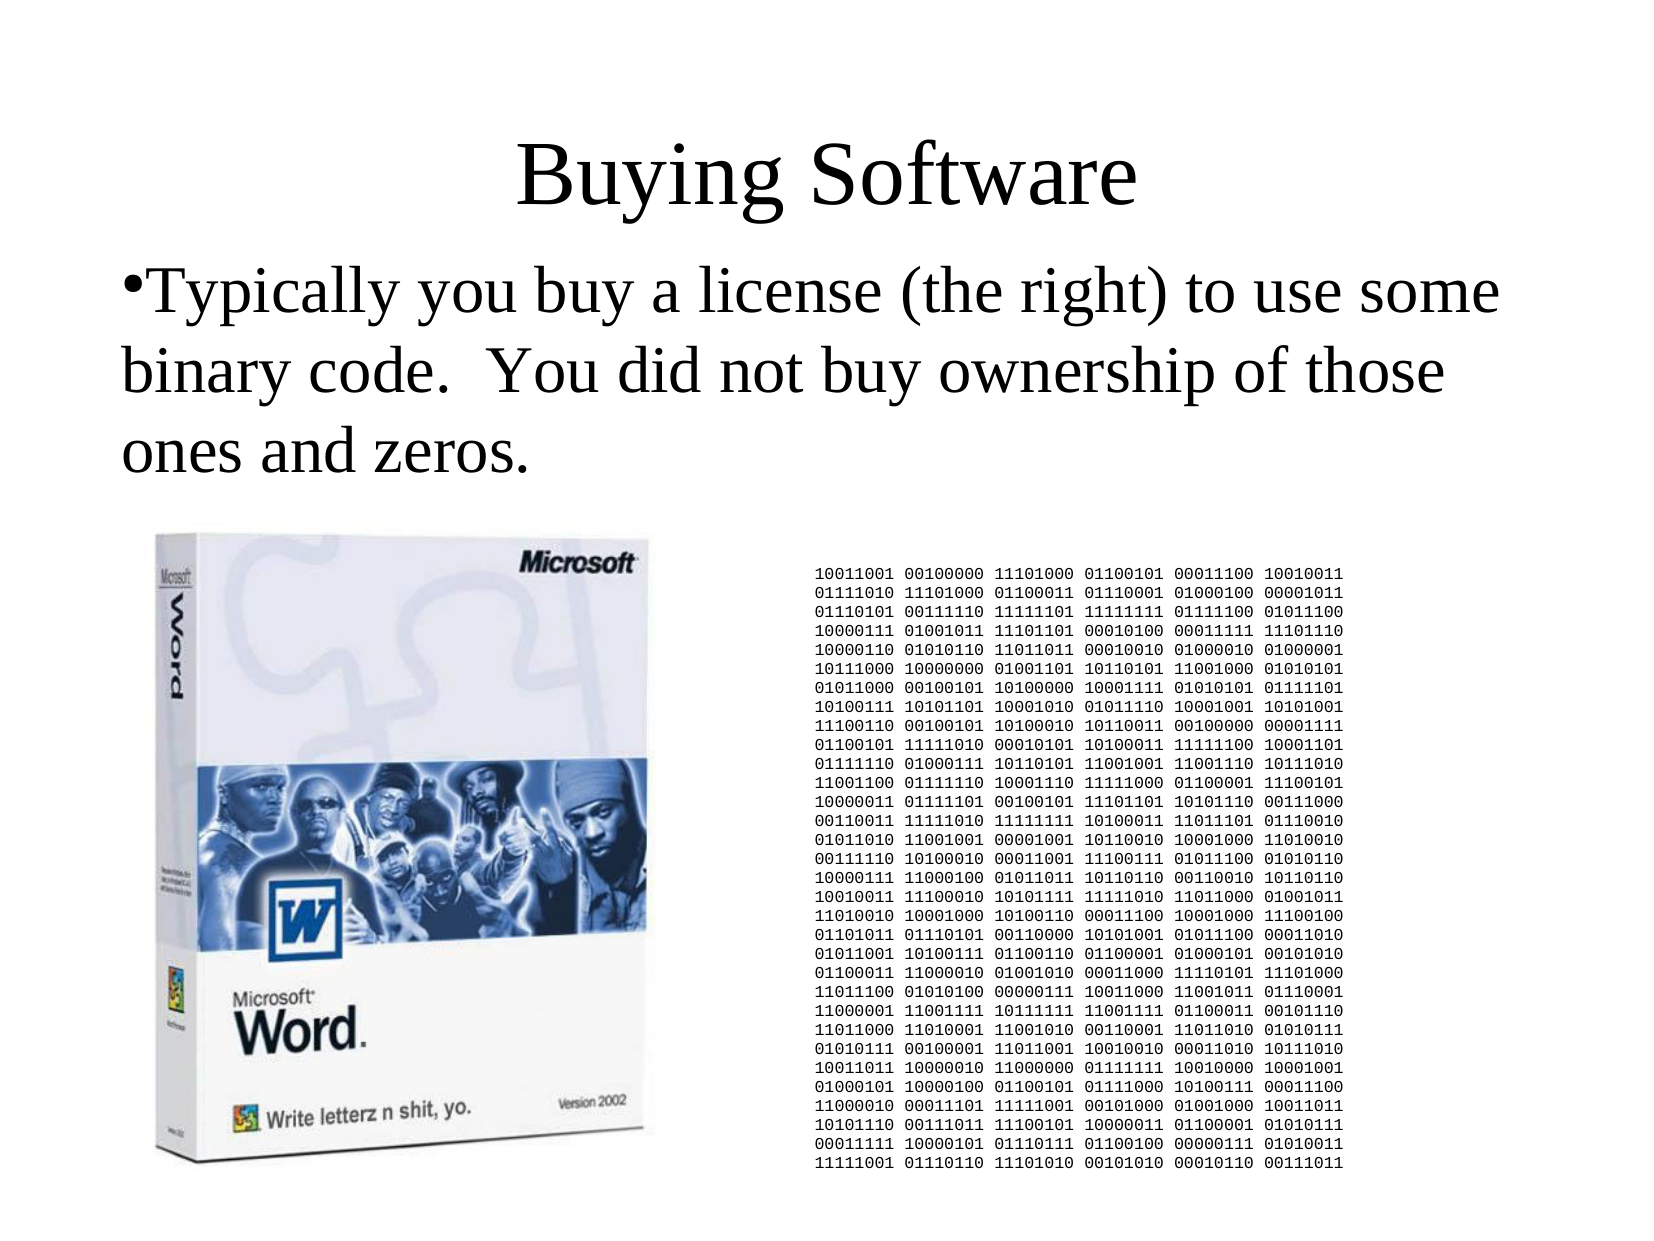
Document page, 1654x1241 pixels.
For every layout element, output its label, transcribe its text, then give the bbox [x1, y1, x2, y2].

list Typically you buy a license (the right) to use some binary code. You did not buy ownership of those ones and zeros. [121, 245, 1534, 1127]
text_box 10011001 00100000 11101000 01100101 00011100 10010011 01111010 11101000 01100011 01110001 01000100 00001011 01110101 00111110 11111101 11111111 01111100 01011100 10000111 01001011 11101101 00010100 00011111 11101110 10000110 01010110 11011011 00010010 01000010 01000001 10111000 10000000 01001101 10110101 11001000 01010101 01011000 00100101 10100000 10001111 01010101 01111101 10100111 10101101 10001010 01011110 10001001 10101001 11100110 00100101 10100010 10110011 00100000 00001111 01100101 11111010 00010101 10100011 11111100 10001101 01111110 01000111 10110101 11001001 11001110 10111010 11001100 01111110 10001110 11111000 01100001 11100101 10000011 01111101 00100101 11101101 10101110 00111000 00110011 11111010 11111111 10100011 11011101 01110010 01011010 11001001 00001001 10110010 10001000 11010010 00111110 10100010 00011001 11100111 01011100 01010110 10000111 11000100 01011011 10110110 00110010 10110110 10010011 11100010 10101111 11111010 11011000 01001011 11010010 10001000 10100110 00011100 10001000 11100100 01101011 01110101 00110000 10101001 01011100 00011010 01011001 10100111 01100110 01100001 01000101 00101010 01100011 11000010 01001010 00011000 11110101 11101000 11011100 01010100 00000111 10011000 11001011 01110001 11000001 11001111 10111111 11001111 01100011 00101110 11011000 11010001 11001010 00110001 11011010 01010111 01010111 00100001 11011001 10010010 00011010 10111010 10011011 10000010 11000000 01111111 10010000 10001001 01000101 10000100 01100101 01111000 10100111 00011100 11000010 00011101 11111001 00101000 01001000 10011011 10101110 00111011 11100101 10000011 01100001 01010111 00011111 10000101 01110111 01100100 00000111 01010011 11111001 01110110 11101010 00101010 00010110 00111011 [799, 557, 1445, 1182]
title Buying Software [121, 102, 1534, 232]
picture [144, 522, 656, 1172]
